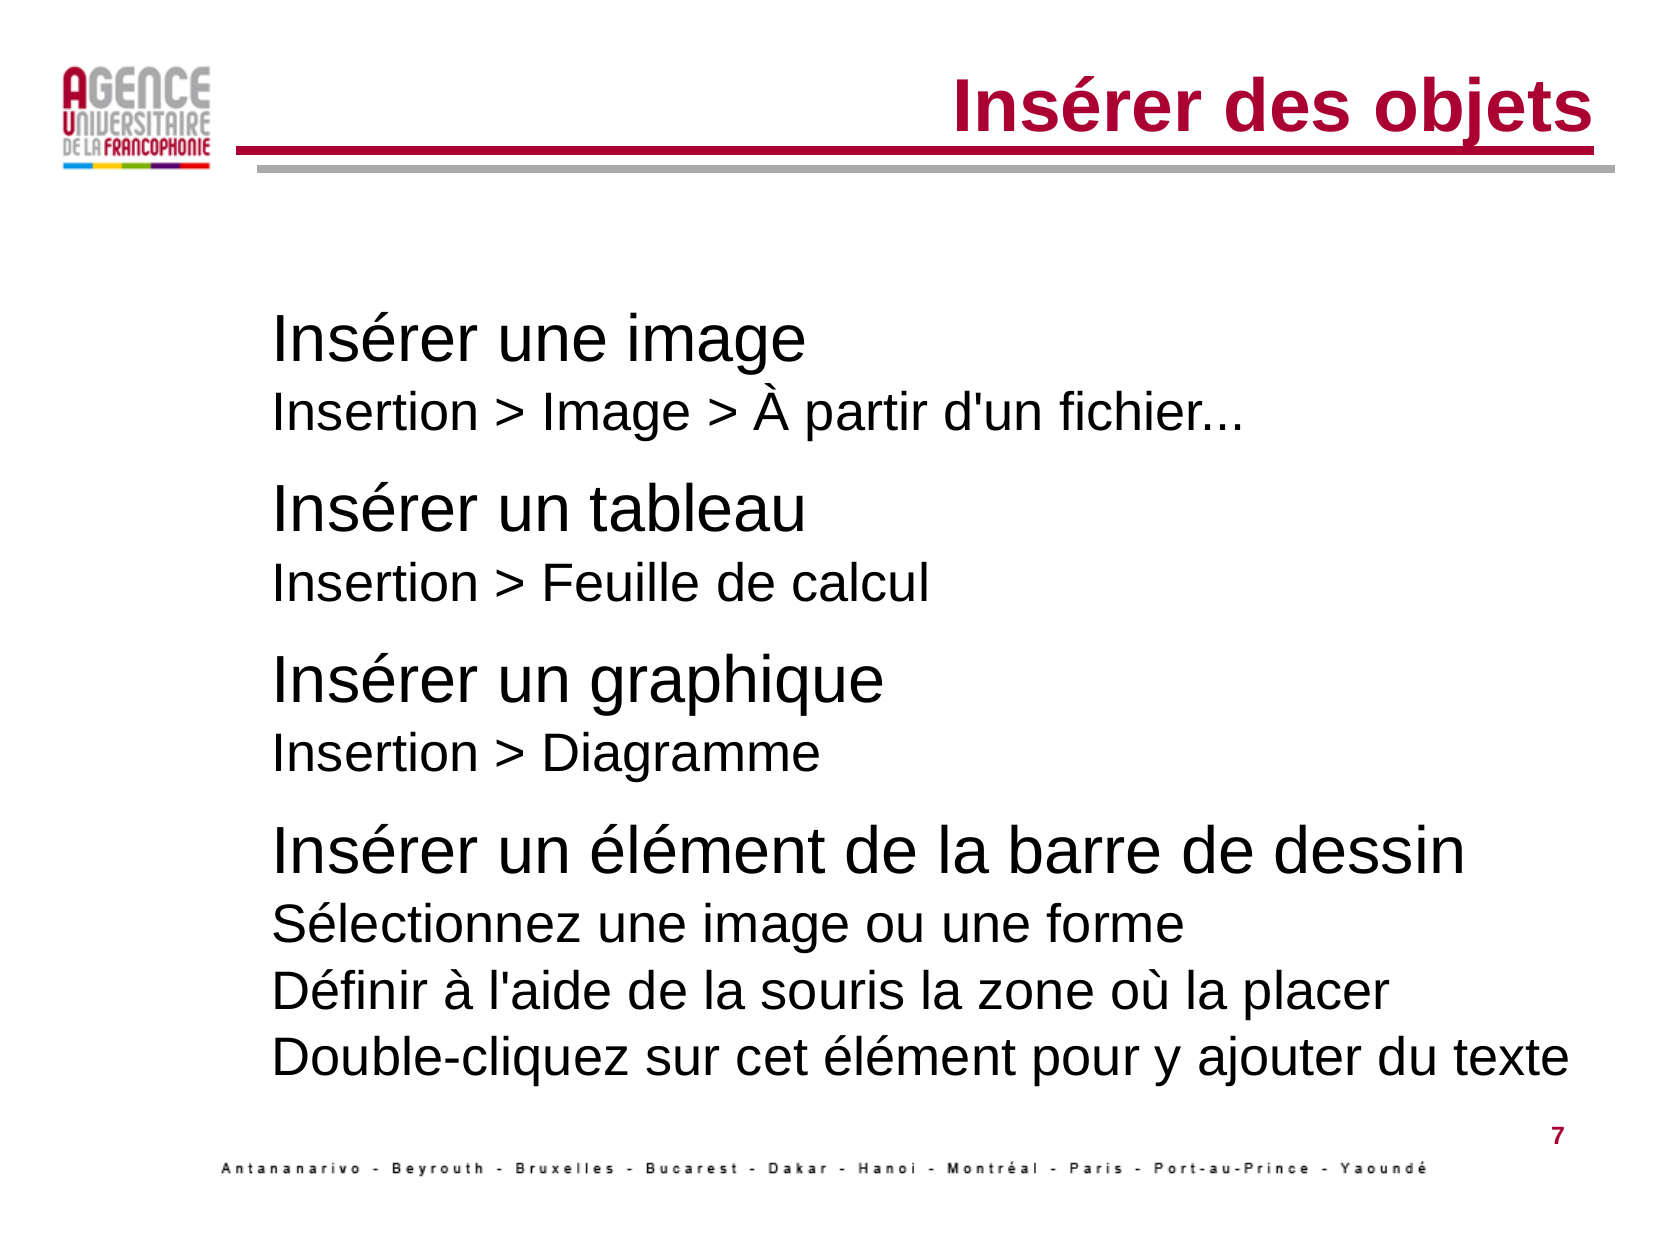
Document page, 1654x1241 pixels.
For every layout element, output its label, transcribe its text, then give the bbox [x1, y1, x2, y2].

title Insérer des objets [236, 59, 1595, 151]
subtitle Insérer une image Insertion > Image > À partir d'un fichier... Insérer un tableau Insertion > Feuille de calcul Insérer un graphique Insertion > Diagramme Insérer un élément de la barre de dessin Sélectionnez une image ou une forme Définir à l'aide de la souris la zone où la placer Double-cliquez sur cet élément pour y ajouter du texte [236, 265, 1595, 1122]
picture [29, 29, 1625, 1241]
